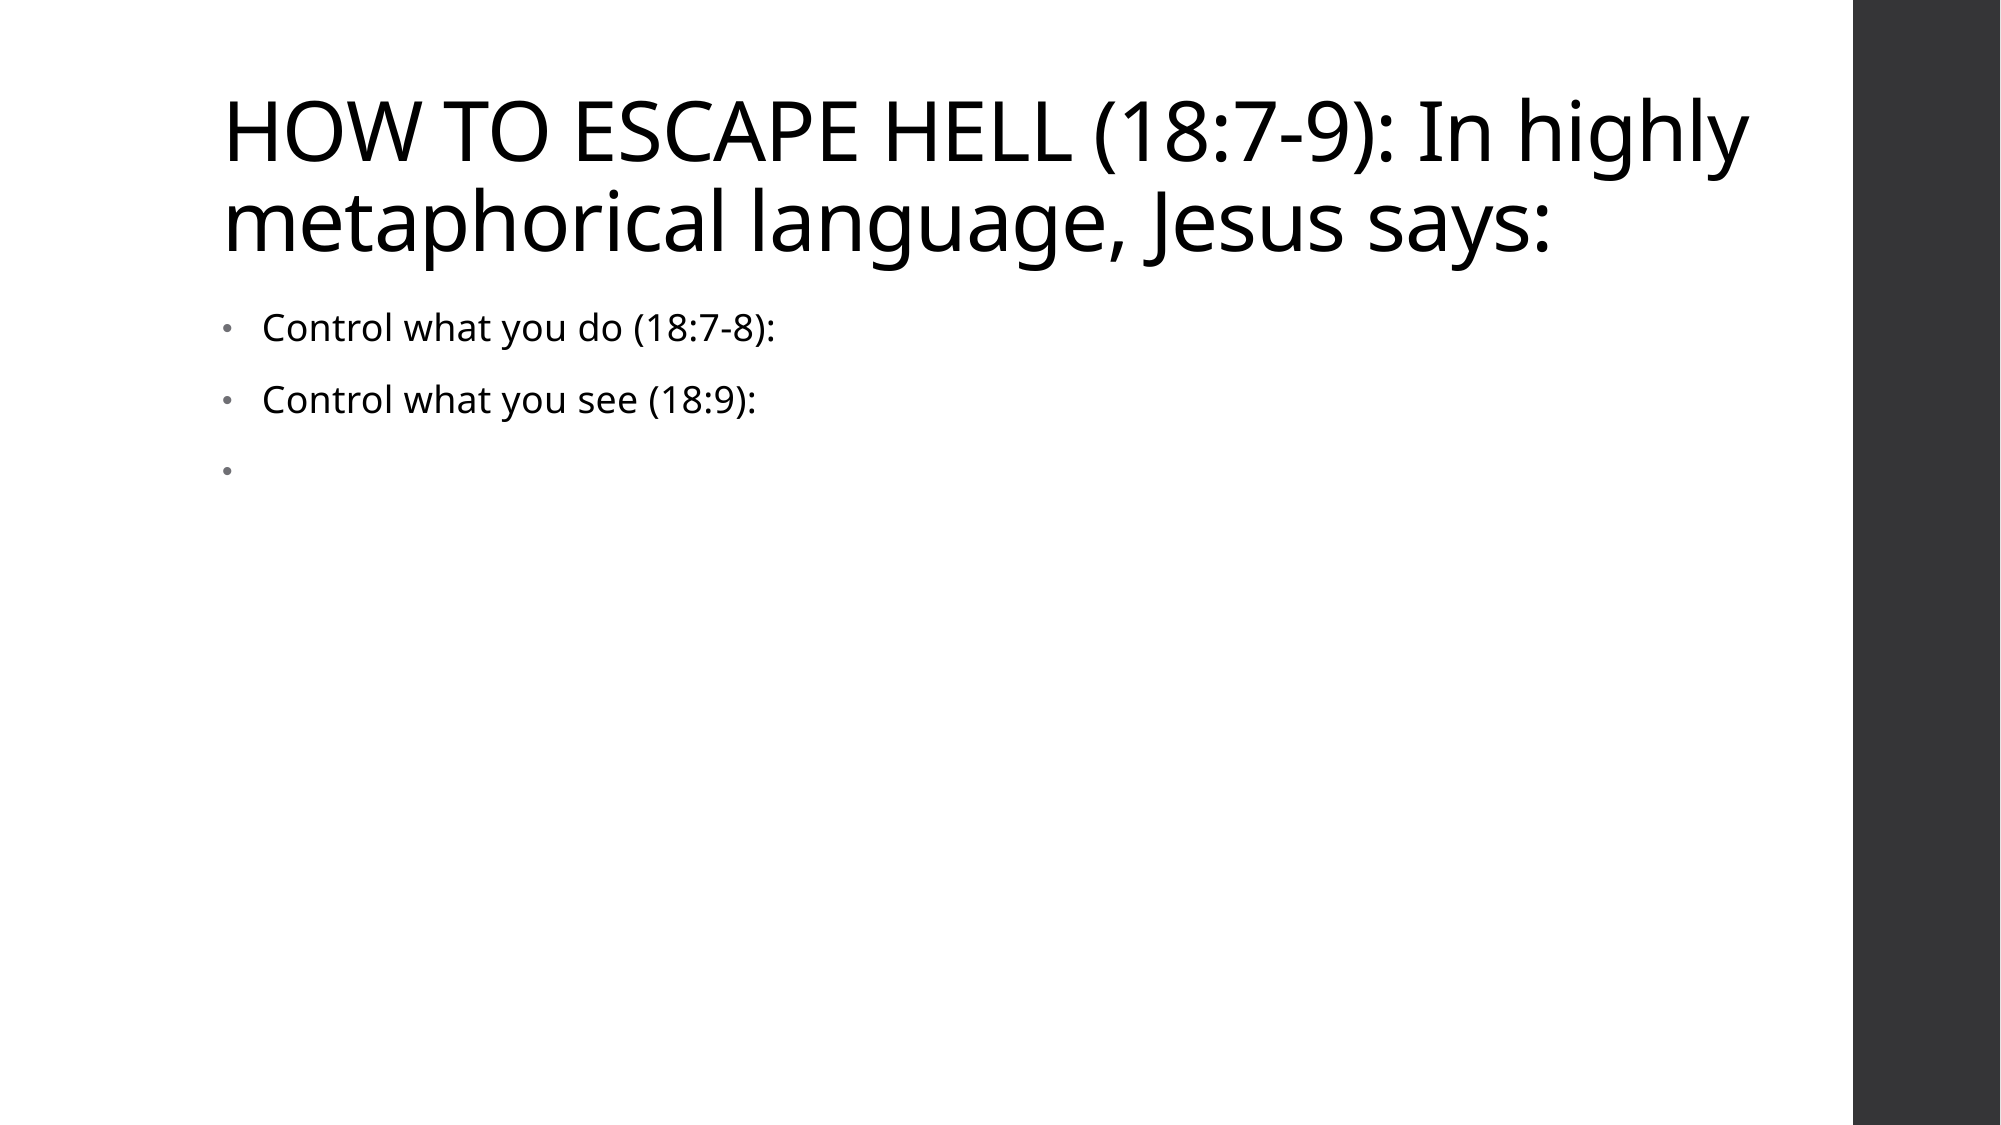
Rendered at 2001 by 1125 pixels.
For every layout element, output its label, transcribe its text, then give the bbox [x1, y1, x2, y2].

title HOW TO ESCAPE HELL (18:7-9): In highly metaphorical language, Jesus says: [206, 60, 1797, 278]
list Control what you do (18:7-8): Control what you see (18:9): [206, 299, 1617, 1014]
